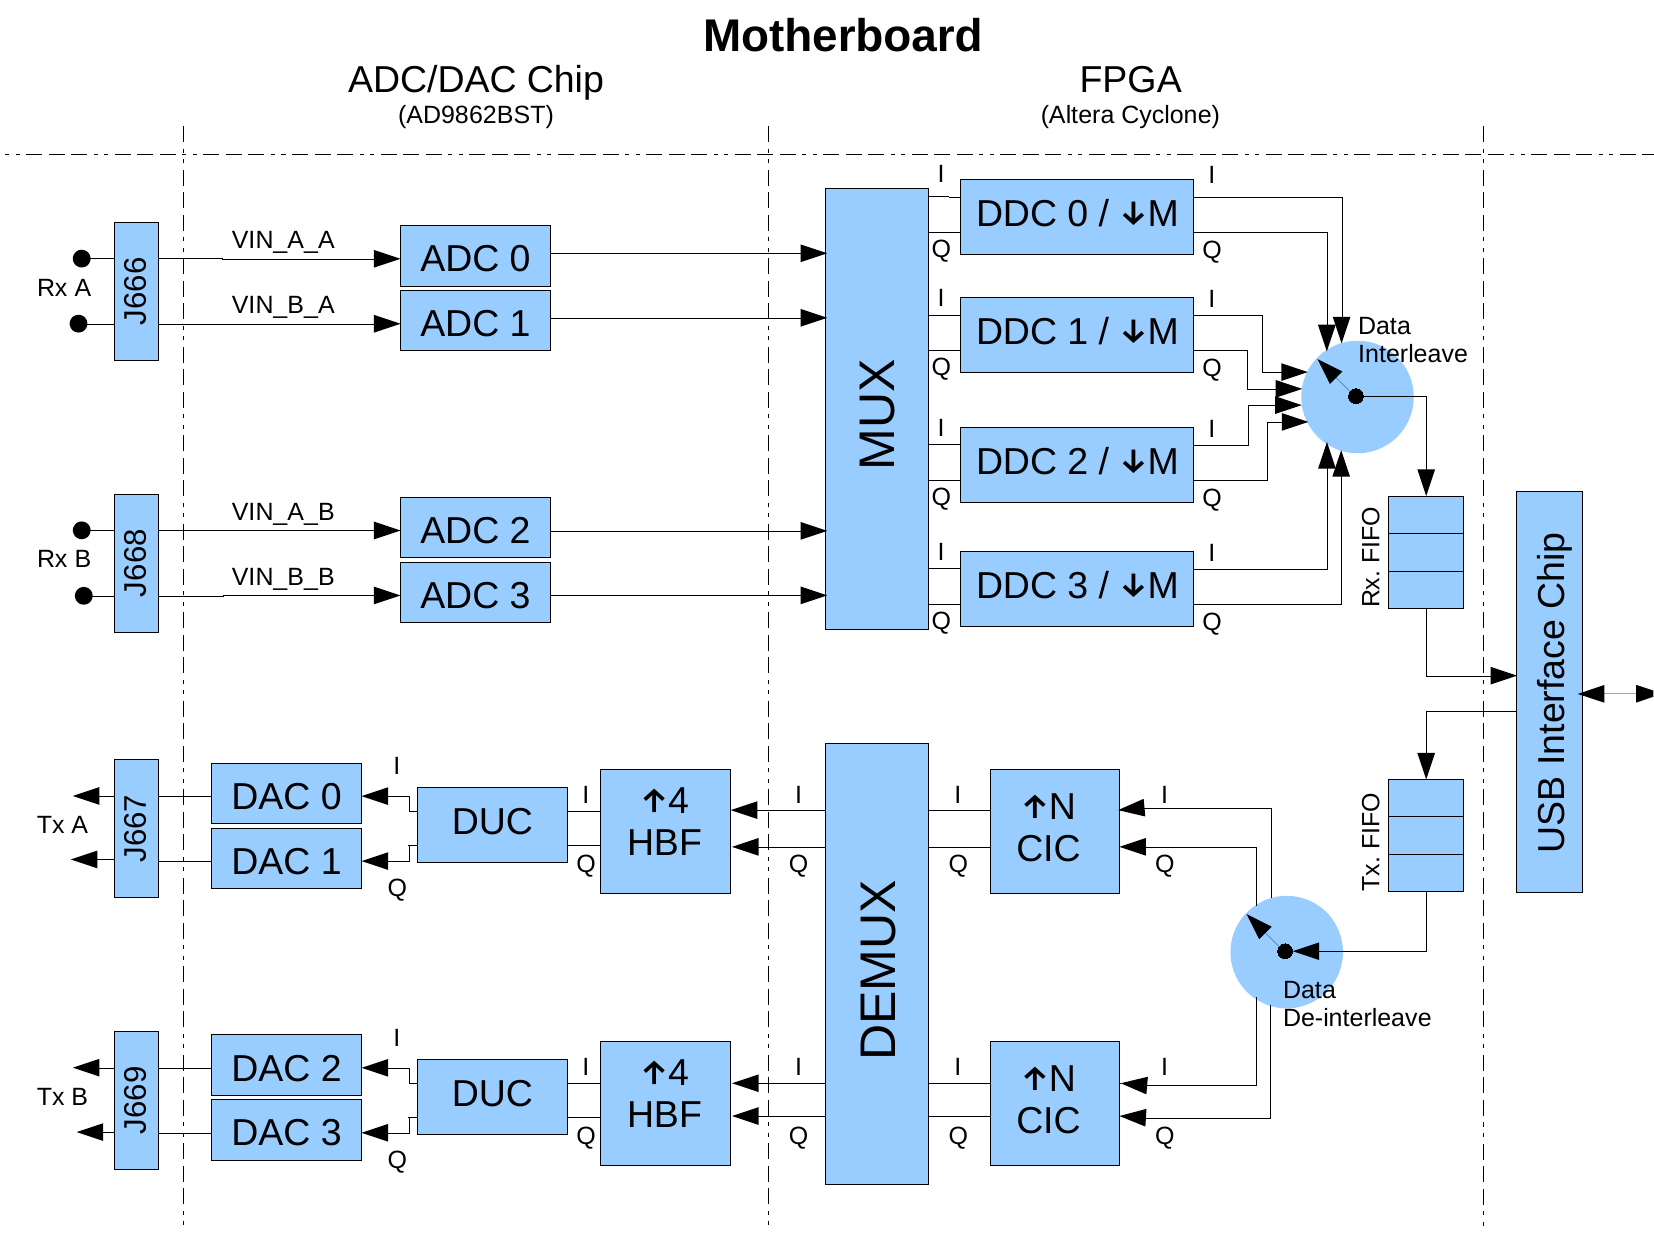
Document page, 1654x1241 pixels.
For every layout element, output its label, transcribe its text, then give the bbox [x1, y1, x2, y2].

text_box I [1146, 1045, 1184, 1092]
text_box [960, 297, 1194, 373]
text_box ADC 3 [405, 567, 546, 629]
text_box [211, 763, 362, 824]
text_box I [567, 1045, 606, 1092]
text_box Tx B [22, 1075, 104, 1122]
text_box J668 [110, 513, 174, 612]
text_box Q [916, 599, 992, 646]
text_box I [1146, 809, 1184, 820]
text_box DAC 0 [216, 767, 357, 828]
text_box I [1194, 570, 1232, 578]
text_box I [929, 406, 961, 453]
text_box Q [1194, 600, 1263, 604]
text_box Q [933, 842, 1009, 889]
text_box [114, 612, 159, 633]
text_box DDC 1 / ↓M [961, 303, 1194, 379]
text_box Rx A [22, 266, 107, 313]
text_box [1396, 817, 1464, 854]
text_box [114, 1031, 159, 1051]
text_box I [1193, 277, 1232, 315]
text_box I [780, 1045, 818, 1092]
text_box ADC 0 [405, 230, 546, 290]
text_box Q [1140, 848, 1216, 889]
text_box DDC 3 / ↓M [961, 557, 1194, 633]
text_box VIN_A_A [217, 218, 351, 265]
text_box [211, 828, 362, 889]
text_box [825, 743, 929, 1185]
text_box [114, 878, 159, 898]
text_box DAC 2 [216, 1039, 357, 1099]
text_box I [939, 773, 978, 820]
text_box [990, 1041, 1120, 1166]
text_box Tx A [22, 803, 104, 850]
text_box J669 [110, 1051, 174, 1150]
text_box Q [1146, 842, 1216, 847]
text_box Q [1187, 351, 1263, 393]
text_box Q [929, 475, 992, 522]
text_box Q [1187, 233, 1263, 275]
text_box Tx. FIFO [1349, 777, 1396, 907]
text_box DDC 2 / ↓M [961, 433, 1194, 509]
text_box [960, 179, 1194, 255]
text_box Data Interleave [1343, 304, 1484, 382]
text_box DDC 0 / ↓M [961, 185, 1194, 261]
text_box I [378, 744, 417, 791]
text_box ↑4 HBF [612, 1044, 717, 1152]
text_box [1396, 534, 1464, 571]
text_box [1516, 491, 1583, 893]
text_box Q [1194, 346, 1263, 389]
text_box [211, 1034, 362, 1096]
text_box USB Interface Chip [1522, 517, 1598, 868]
text_box VIN_B_A [217, 283, 351, 330]
text_box [1396, 572, 1464, 609]
text_box [114, 494, 159, 513]
text_box [114, 222, 159, 242]
text_box [1230, 895, 1343, 1006]
text_box J666 [110, 242, 174, 341]
text_box [114, 759, 159, 779]
text_box [825, 188, 929, 630]
text_box VIN_A_B [217, 490, 351, 537]
text_box [1396, 496, 1464, 533]
text_box DAC 3 [216, 1104, 357, 1166]
text_box I [378, 1015, 417, 1062]
text_box [600, 769, 731, 894]
text_box [114, 341, 159, 361]
text_box I [1193, 531, 1232, 569]
text_box VIN_B_B [217, 555, 351, 602]
text_box Q [774, 842, 825, 889]
text_box [417, 787, 568, 863]
text_box Q [1194, 476, 1263, 480]
text_box Q [1194, 228, 1263, 232]
text_box I [929, 530, 961, 577]
text_box DUC [437, 1065, 548, 1141]
text_box Q [929, 227, 992, 274]
text_box I [929, 276, 961, 323]
text_box ADC/DAC Chip (AD9862BST) [333, 51, 619, 144]
text_box Q [929, 345, 992, 392]
text_box I [922, 152, 961, 199]
text_box ADC 1 [405, 295, 546, 357]
text_box Q [1187, 481, 1263, 523]
text_box I [1194, 316, 1232, 324]
text_box I [1193, 407, 1232, 445]
text_box [960, 427, 1194, 503]
text_box [400, 225, 551, 287]
text_box DUC [437, 793, 548, 855]
text_box I [567, 773, 606, 820]
text_box Motherboard [688, 2, 998, 77]
text_box [114, 1150, 159, 1170]
text_box [400, 290, 551, 351]
text_box Rx B [22, 537, 107, 584]
text_box [960, 551, 1194, 627]
text_box [400, 562, 551, 623]
text_box [600, 1041, 731, 1166]
text_box Q [1187, 605, 1263, 647]
text_box [400, 497, 551, 558]
text_box [1301, 343, 1414, 454]
text_box ↑4 HBF [612, 772, 717, 881]
text_box Q [561, 1114, 637, 1161]
text_box ↑N CIC [1001, 1049, 1096, 1161]
text_box I [939, 1045, 978, 1092]
text_box Q [774, 1114, 825, 1161]
text_box [1396, 779, 1464, 816]
text_box Data De-interleave [1268, 968, 1447, 1046]
text_box Rx. FIFO [1349, 491, 1396, 623]
text_box [990, 769, 1120, 894]
text_box I [1146, 773, 1184, 808]
text_box Q [372, 1137, 448, 1184]
text_box MUX [842, 344, 920, 486]
text_box [1396, 855, 1464, 892]
text_box [417, 1059, 568, 1135]
text_box Q [561, 842, 637, 889]
text_box I [1193, 153, 1232, 197]
text_box [211, 1099, 362, 1161]
text_box FPGA (Altera Cyclone) [1026, 51, 1236, 144]
text_box I [1194, 446, 1232, 454]
text_box ↑N CIC [1001, 778, 1096, 890]
text_box Q [933, 1114, 1009, 1161]
text_box DEMUX [842, 865, 920, 1076]
text_box Q [1140, 1114, 1216, 1161]
text_box ADC 2 [405, 502, 546, 562]
text_box Q [372, 866, 448, 913]
text_box I [780, 773, 818, 820]
text_box J667 [110, 779, 174, 878]
text_box DAC 1 [216, 832, 357, 895]
